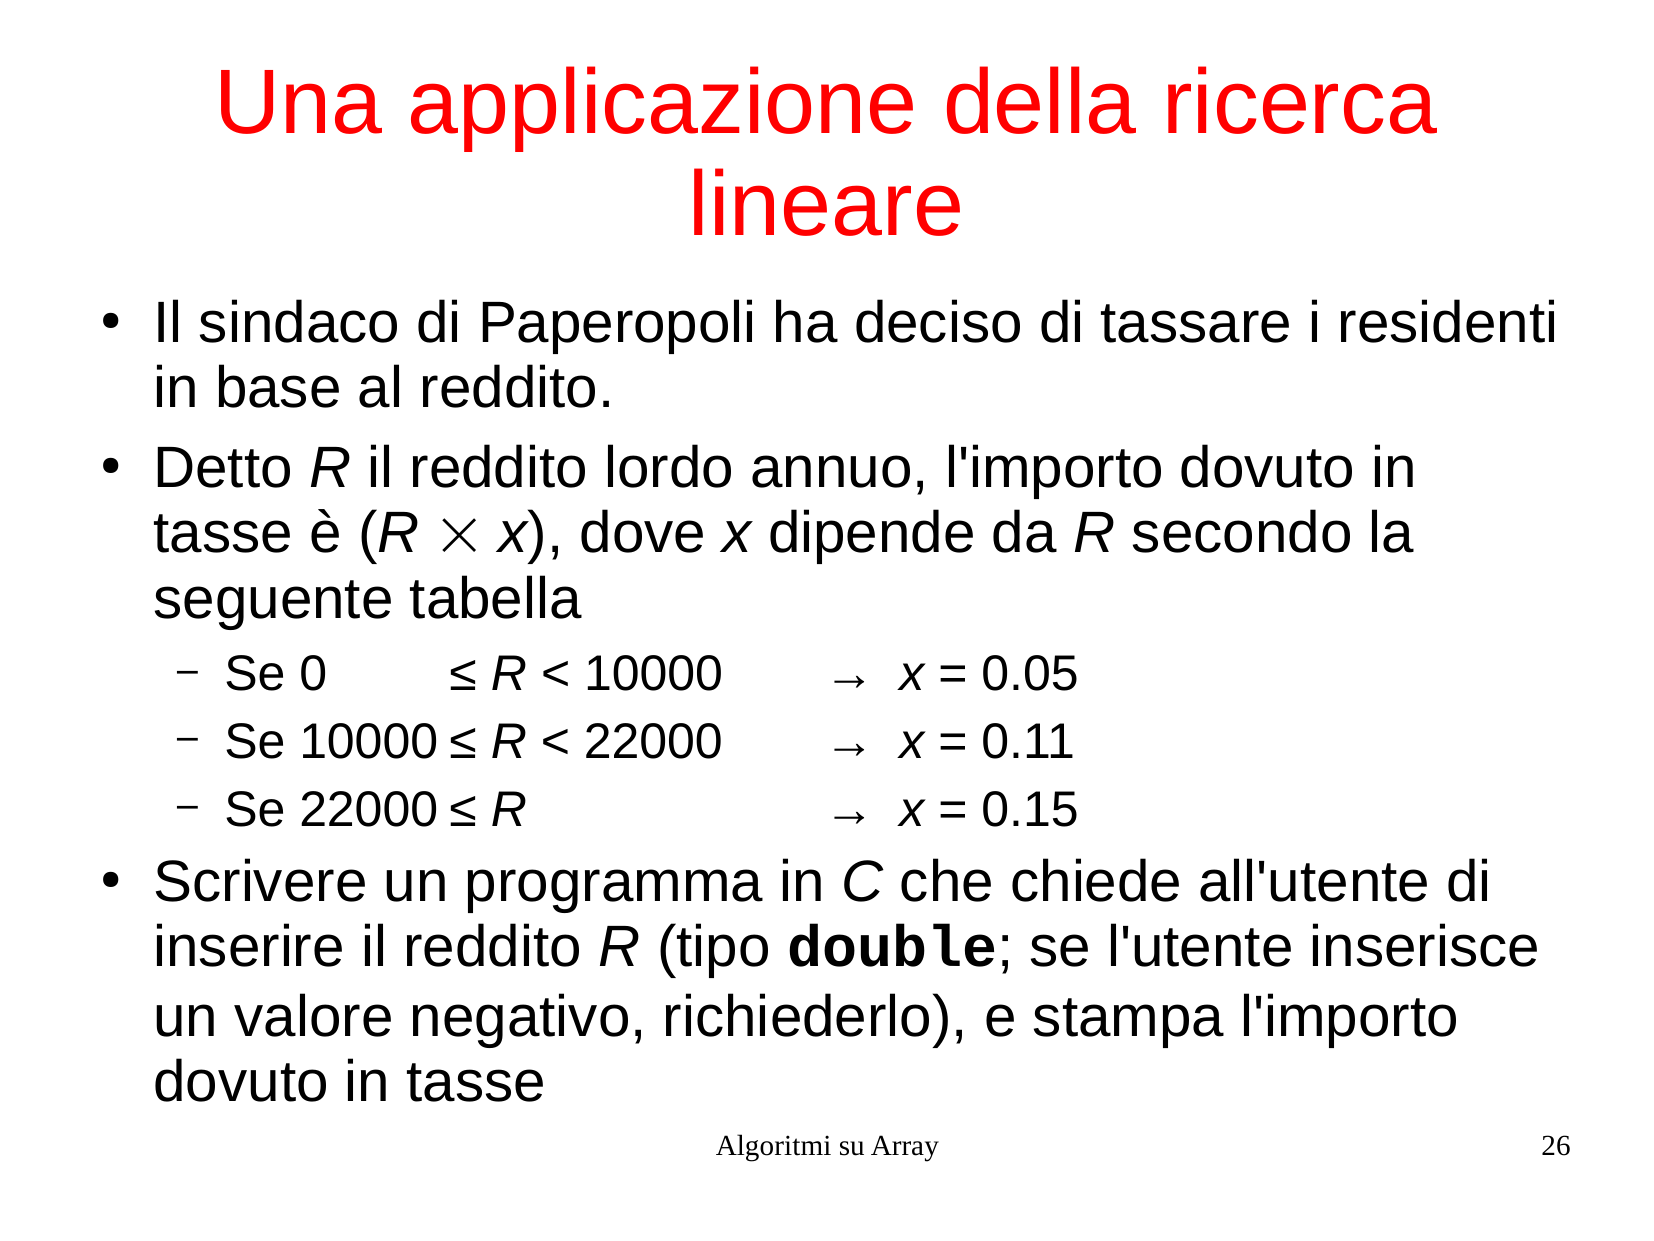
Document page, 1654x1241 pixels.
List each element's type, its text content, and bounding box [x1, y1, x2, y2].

list Il sindaco di Paperopoli ha deciso di tassare i residenti in base al reddito. Detto R il reddito lordo annuo, l'importo dovuto in tasse è (R ´ x), dove x dipende da R secondo la seguente tabella Se 0 ≤ R < 10000 → x = 0.05 Se 10000 ≤ R < 22000 → x = 0.11 Se 22000 ≤ R → x = 0.15 Scrivere un programma in C che chiede all'utente di inserire il reddito R (tipo double; se l'utente inserisce un valore negativo, richiederlo), e stampa l'importo dovuto in tasse [82, 290, 1571, 1129]
title Una applicazione della ricerca lineare [82, 49, 1571, 257]
